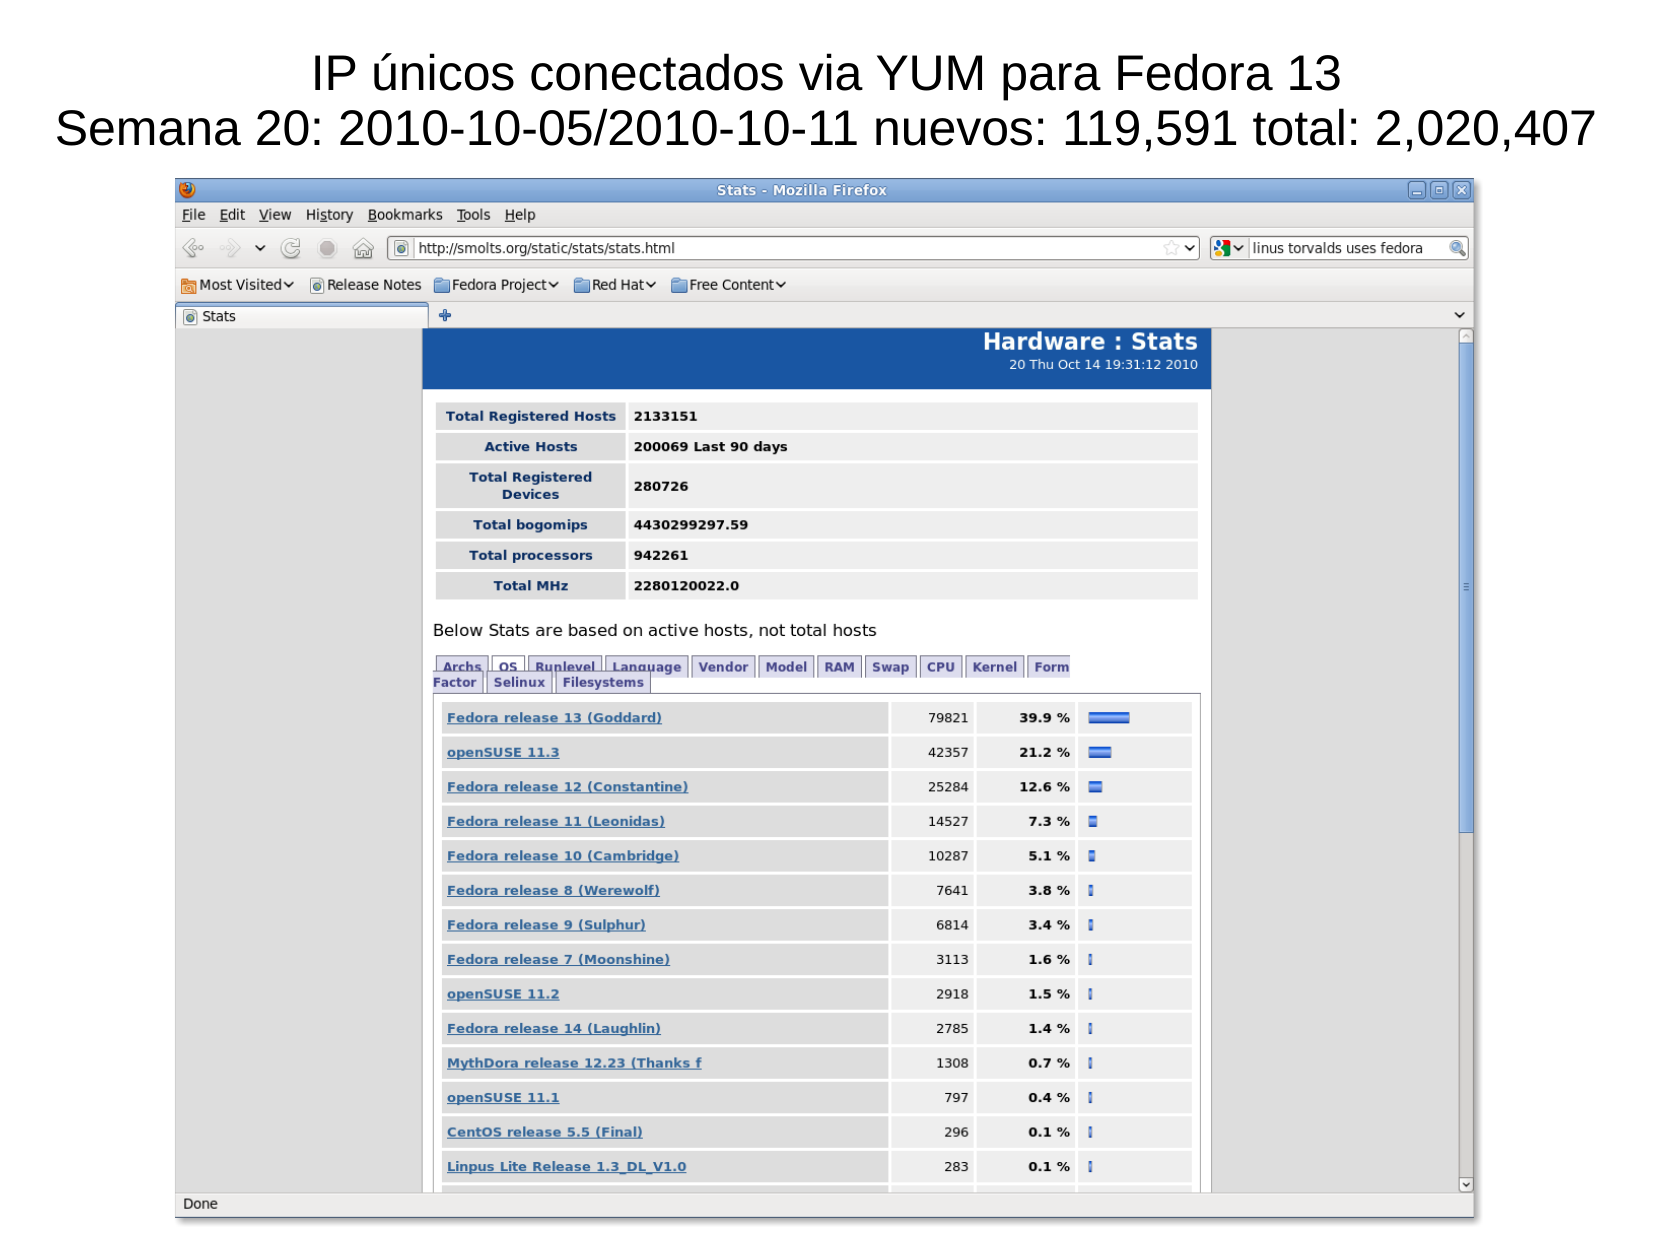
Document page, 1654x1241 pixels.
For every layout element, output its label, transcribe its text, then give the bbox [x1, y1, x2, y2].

text_box IP únicos conectados via YUM para Fedora 13 Semana 20: 2010-10-05/2010-10-11 nuevos: 119,591 total: 2,020,407 [40, 37, 1614, 164]
picture [170, 173, 1483, 1227]
